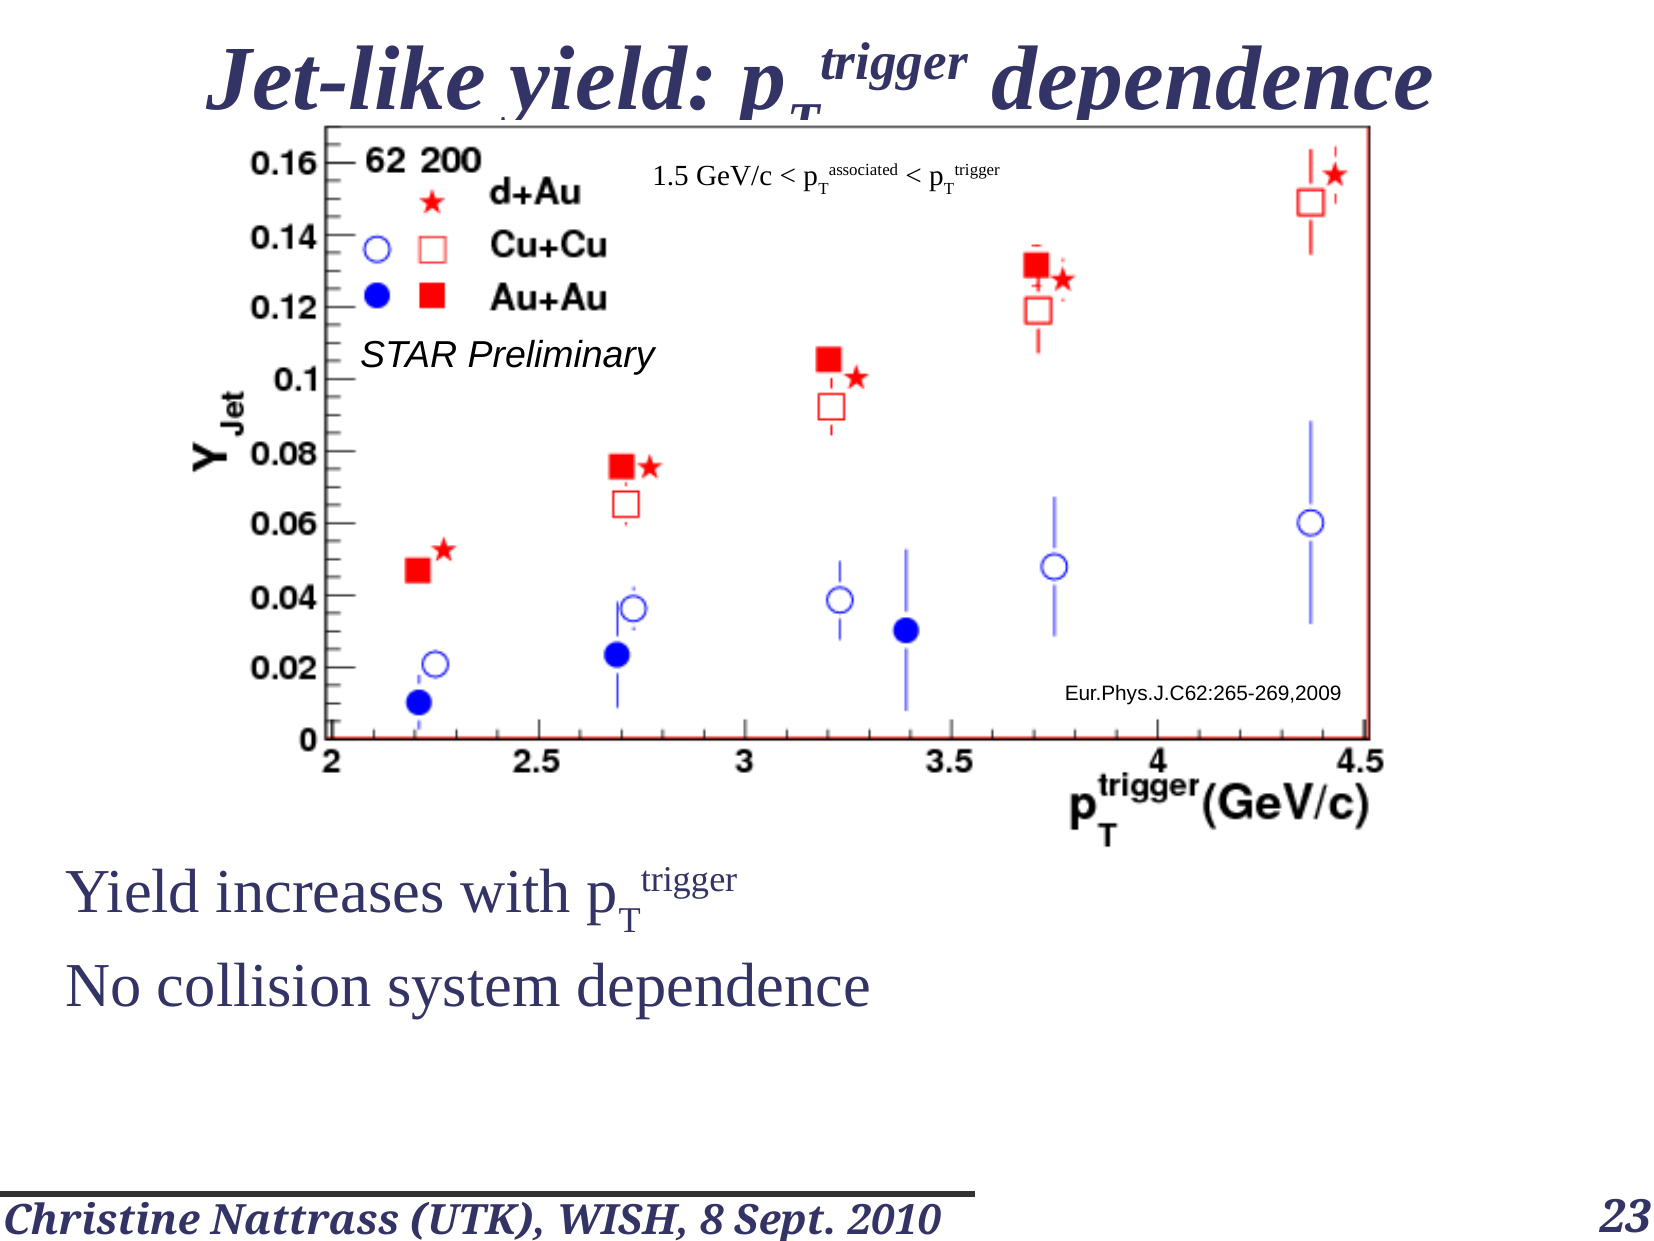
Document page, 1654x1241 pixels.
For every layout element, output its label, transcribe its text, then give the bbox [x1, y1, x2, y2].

picture [187, 120, 1388, 862]
title Jet-like yield: pTtrigger dependence [76, 0, 1565, 143]
text_box STAR Preliminary [345, 325, 721, 383]
text_box 1.5 GeV/c < pTassociated < pTtrigger [637, 143, 1088, 204]
list Yield increases with pTtrigger No collision system dependence [64, 842, 1654, 1241]
text_box Eur.Phys.J.C62:265-269,2009 [1050, 674, 1362, 713]
